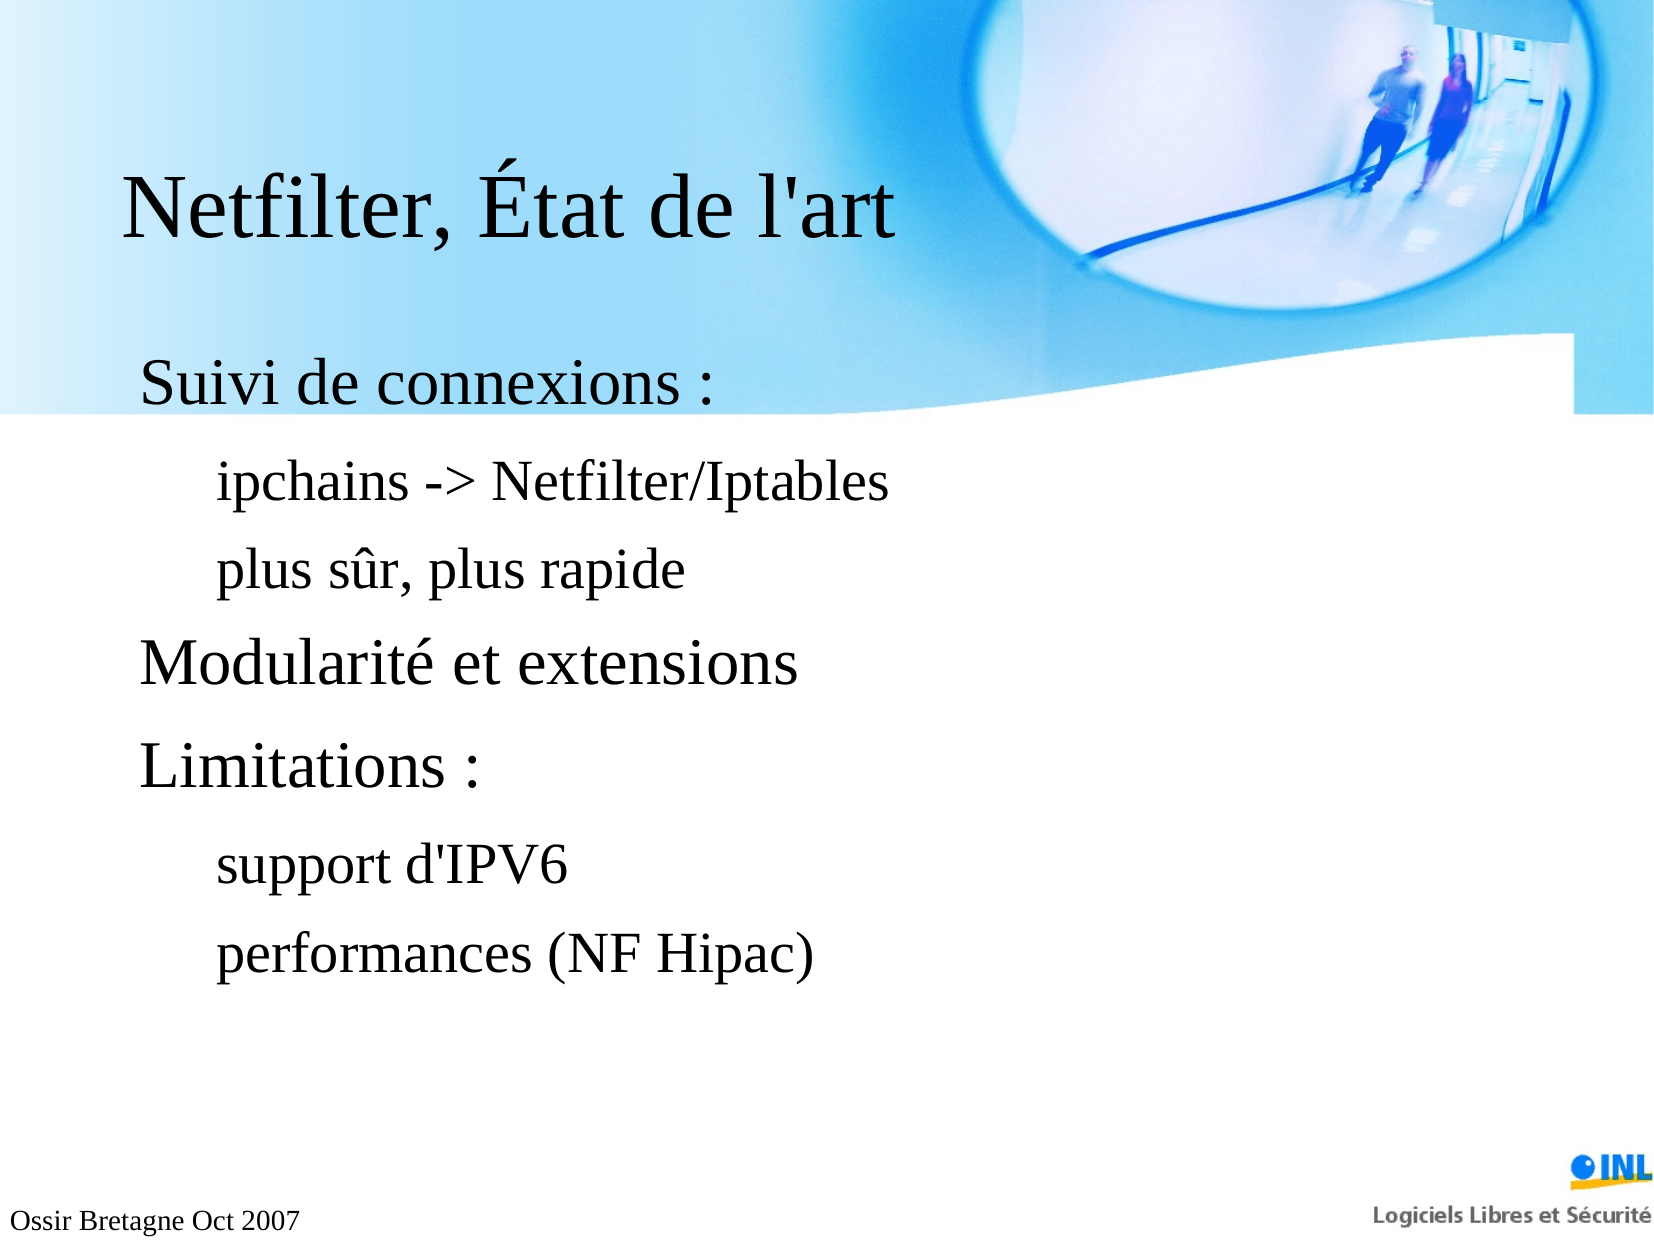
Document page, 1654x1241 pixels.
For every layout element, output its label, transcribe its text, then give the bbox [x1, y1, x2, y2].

title Netfilter, État de l'art [121, 102, 1534, 311]
list Suivi de connexions : ipchains -> Netfilter/Iptables plus sûr, plus rapide Modularité et extensions Limitations : support d'IPV6 performances (NF Hipac) [121, 344, 1534, 1127]
picture [0, 0, 1654, 1241]
